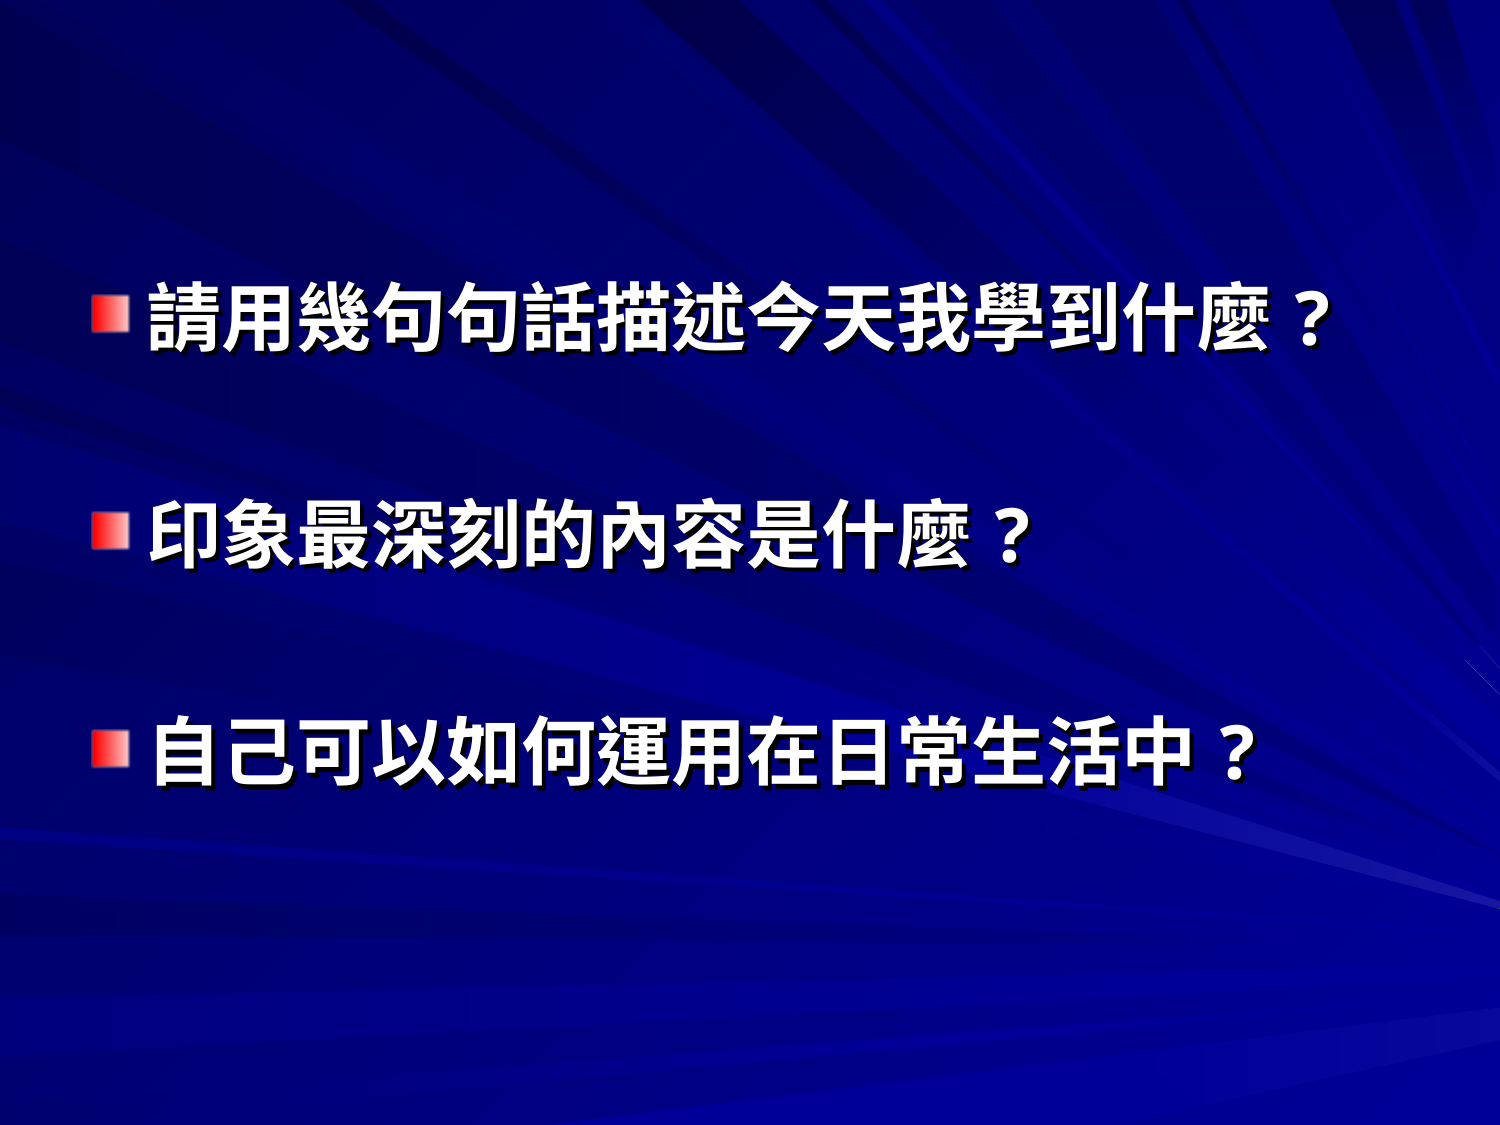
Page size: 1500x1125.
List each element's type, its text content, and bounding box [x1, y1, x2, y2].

list 請用幾句句話描述今天我學到什麼? 印象最深刻的內容是什麼? 自己可以如何運用在日常生活中? [75, 262, 1426, 1006]
